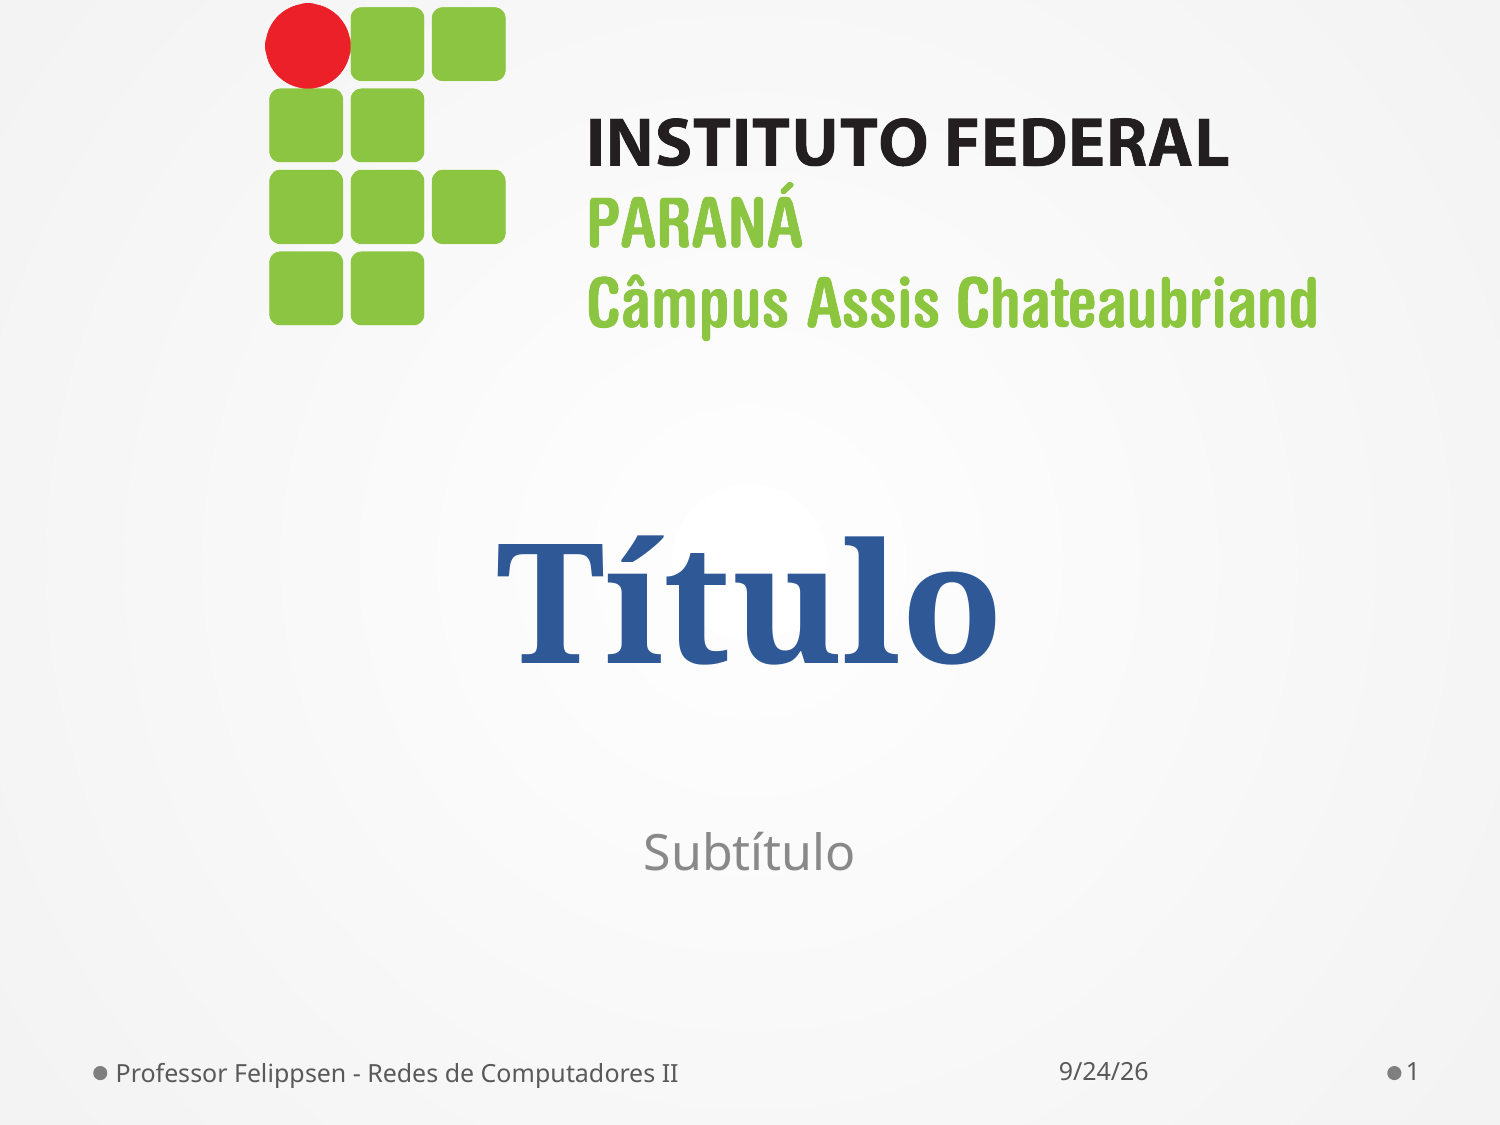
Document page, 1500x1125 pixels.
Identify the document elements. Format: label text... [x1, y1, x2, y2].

subtitle Subtítulo [225, 812, 1276, 1013]
picture [265, 3, 1319, 342]
text_box 4/1/15 [1043, 1042, 1387, 1103]
text_box <número> [1401, 1042, 1494, 1103]
title Título [112, 341, 1388, 705]
text_box Professor Felippsen - Redes de Computadores II [108, 1042, 857, 1103]
